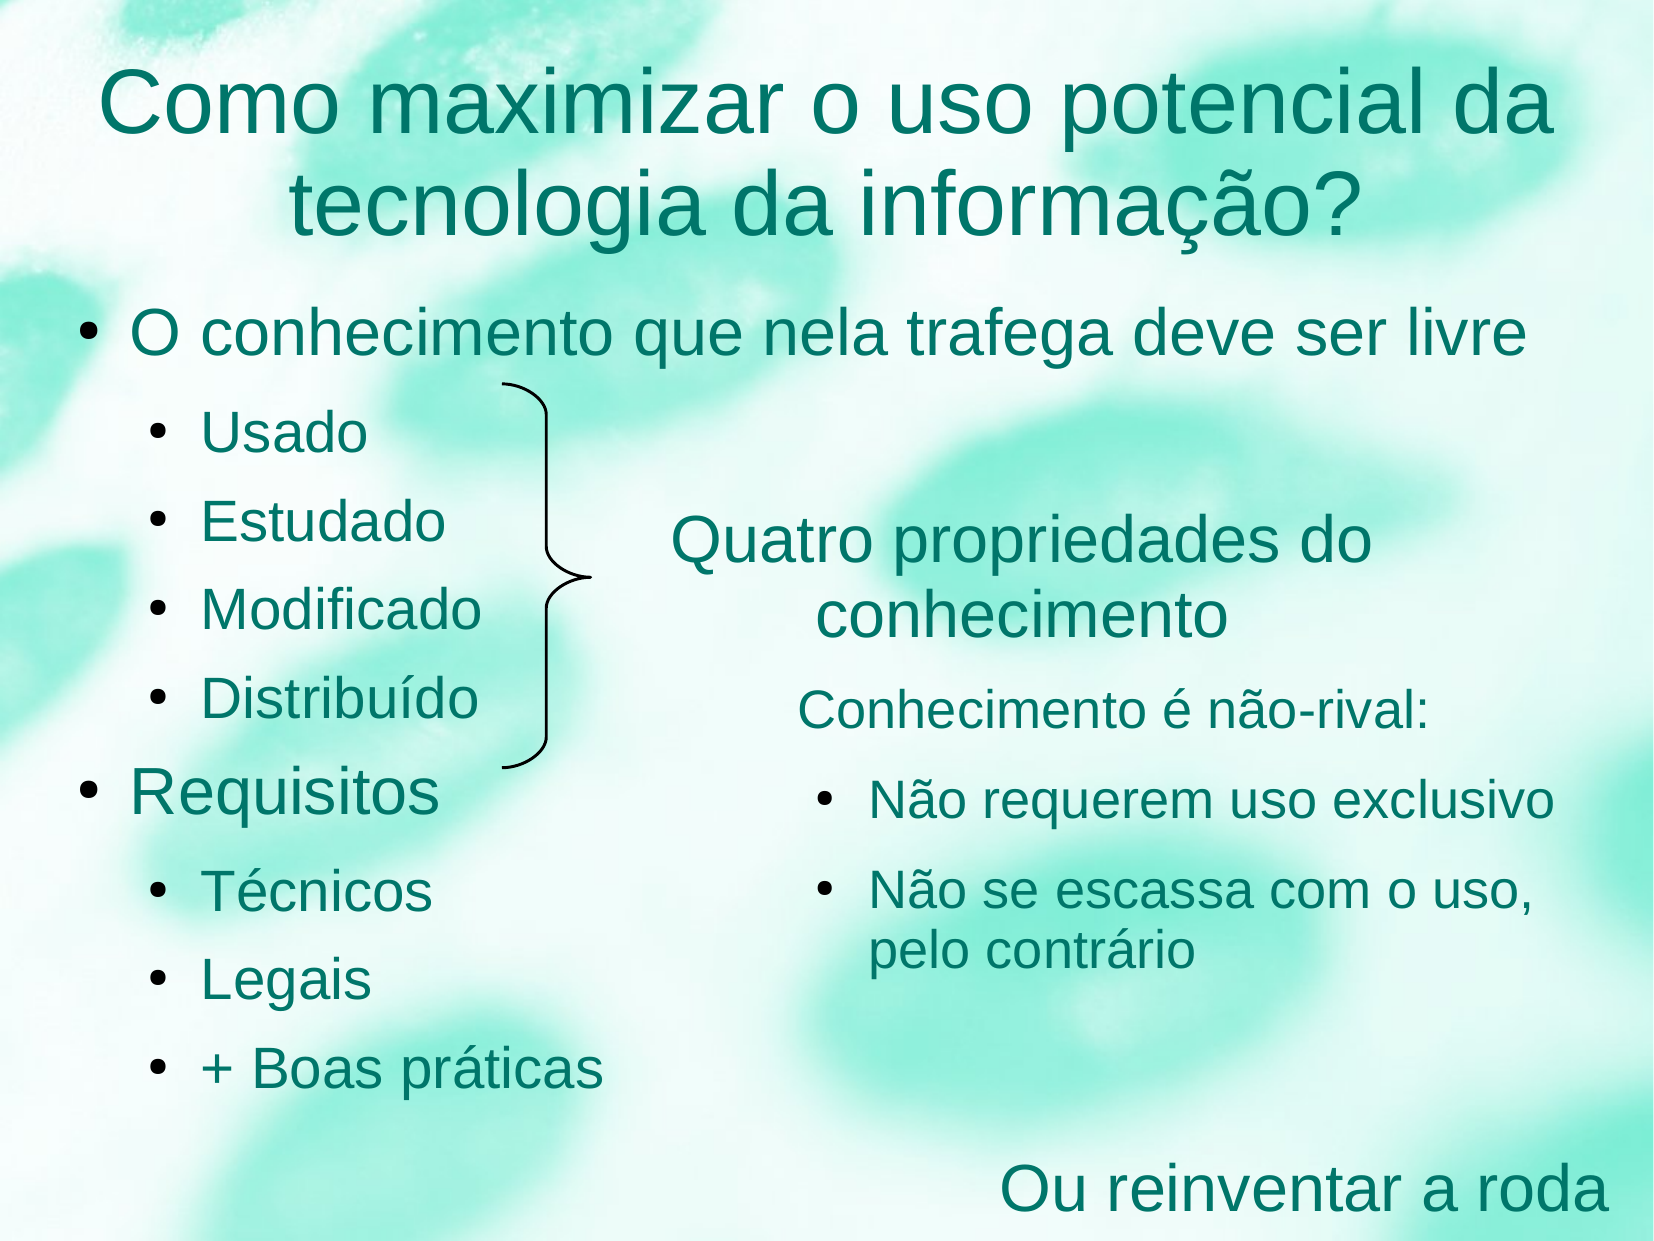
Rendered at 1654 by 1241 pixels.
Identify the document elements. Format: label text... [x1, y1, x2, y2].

picture [0, 0, 1654, 1241]
text_box Ou reinventar a roda [885, 1150, 1654, 1241]
title Como maximizar o uso potencial da tecnologia da informação? [82, 49, 1571, 257]
text_box Conhecimento é não-rival: Não requerem uso exclusivo Não se escassa com o uso, pelo contrário [797, 679, 1595, 1063]
list O conhecimento que nela trafega deve ser livre Usado Estudado Modificado Distribuído Requisitos Técnicos Legais + Boas práticas [59, 295, 1548, 1152]
text_box Quatro propriedades do conhecimento [561, 501, 1414, 798]
